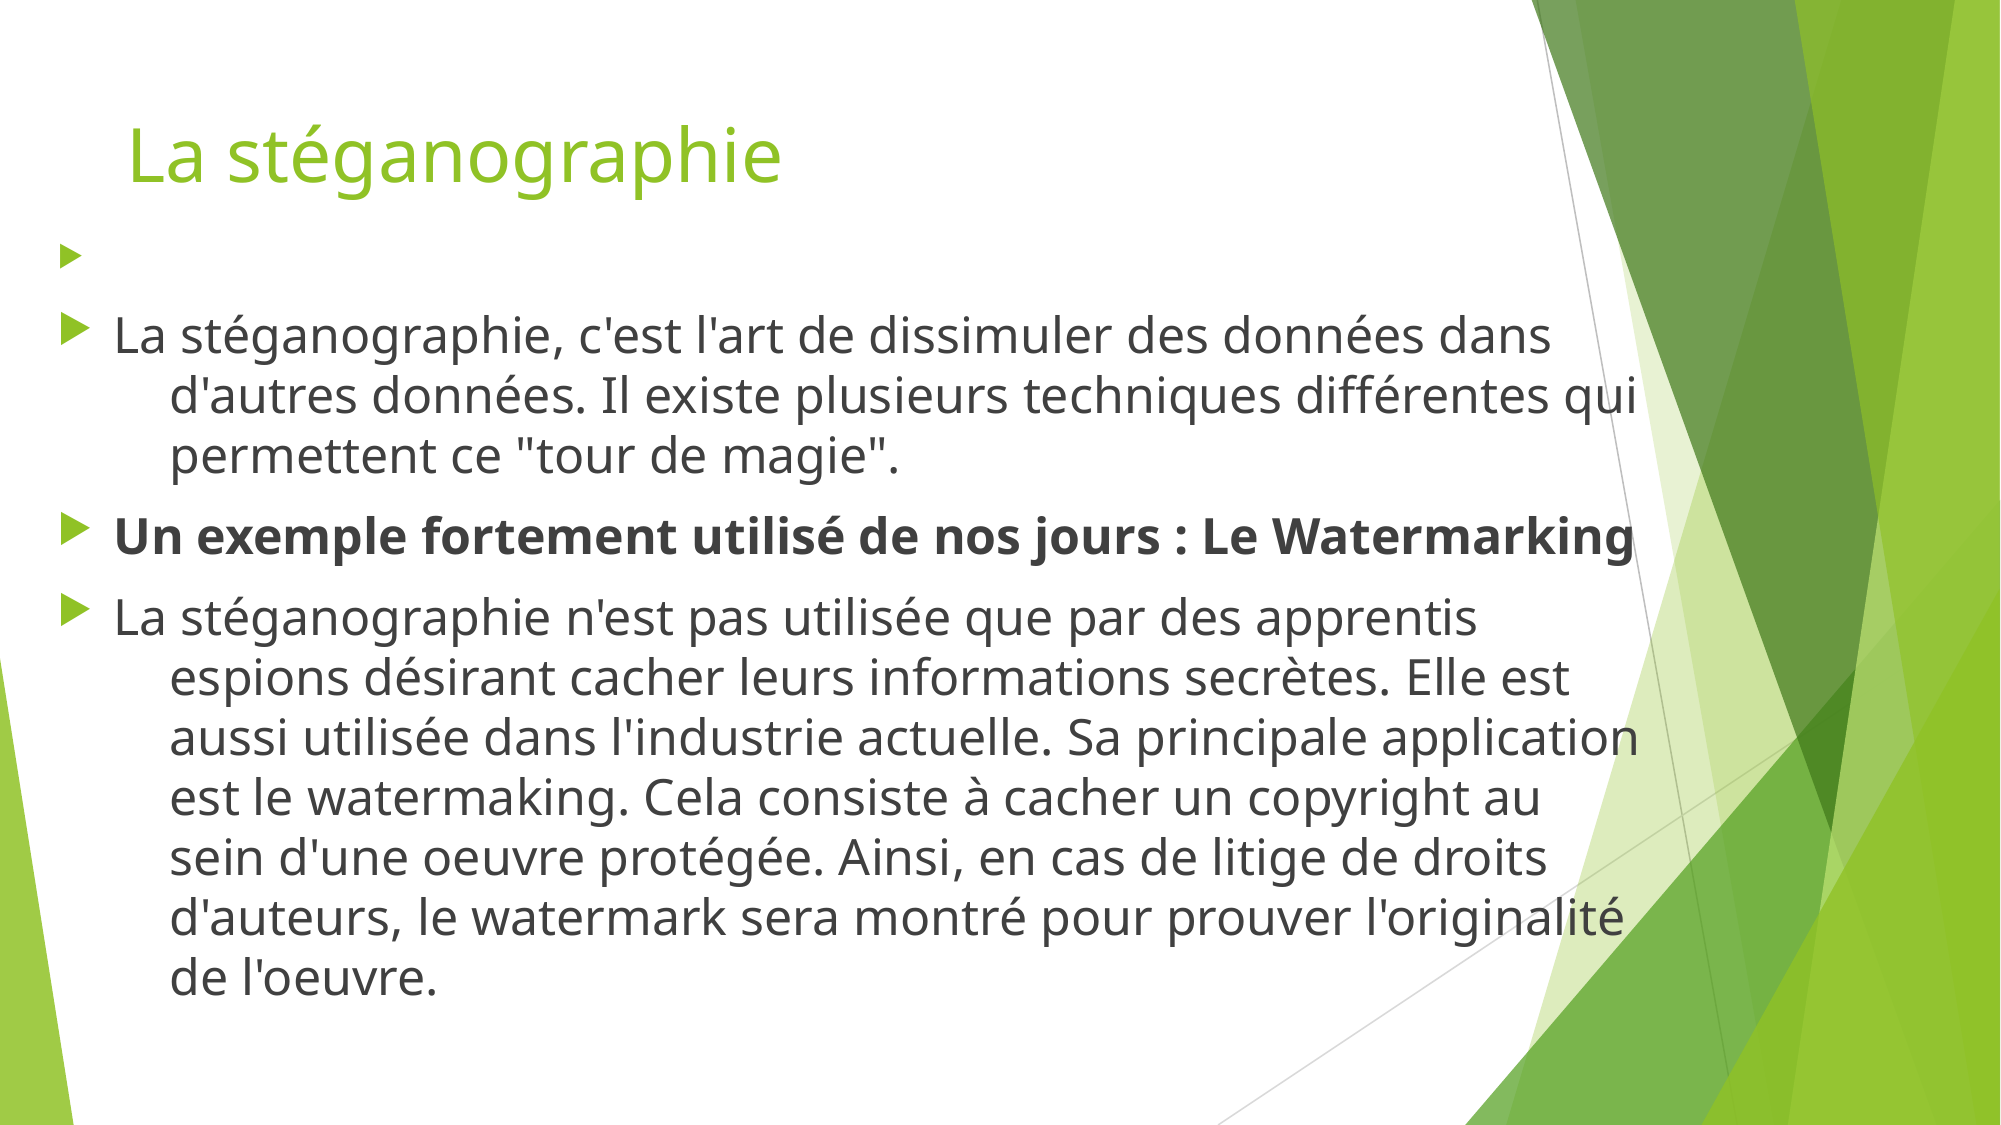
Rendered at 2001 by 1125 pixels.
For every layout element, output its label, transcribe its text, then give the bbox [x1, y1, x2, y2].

title La stéganographie [111, 99, 1522, 230]
list La stéganographie, c'est l'art de dissimuler des données dans d'autres données. Il existe plusieurs techniques différentes qui permettent ce "tour de magie". Un exemple fortement utilisé de nos jours : Le Watermarking La stéganographie n'est pas utilisée que par des apprentis espions désirant cacher leurs informations secrètes. Elle est aussi utilisée dans l'industrie actuelle. Sa principale application est le watermaking. Cela consiste à cacher un copyright au sein d'une oeuvre protégée. Ainsi, en cas de litige de droits d'auteurs, le watermark sera montré pour prouver l'originalité de l'oeuvre. [42, 230, 1659, 1125]
